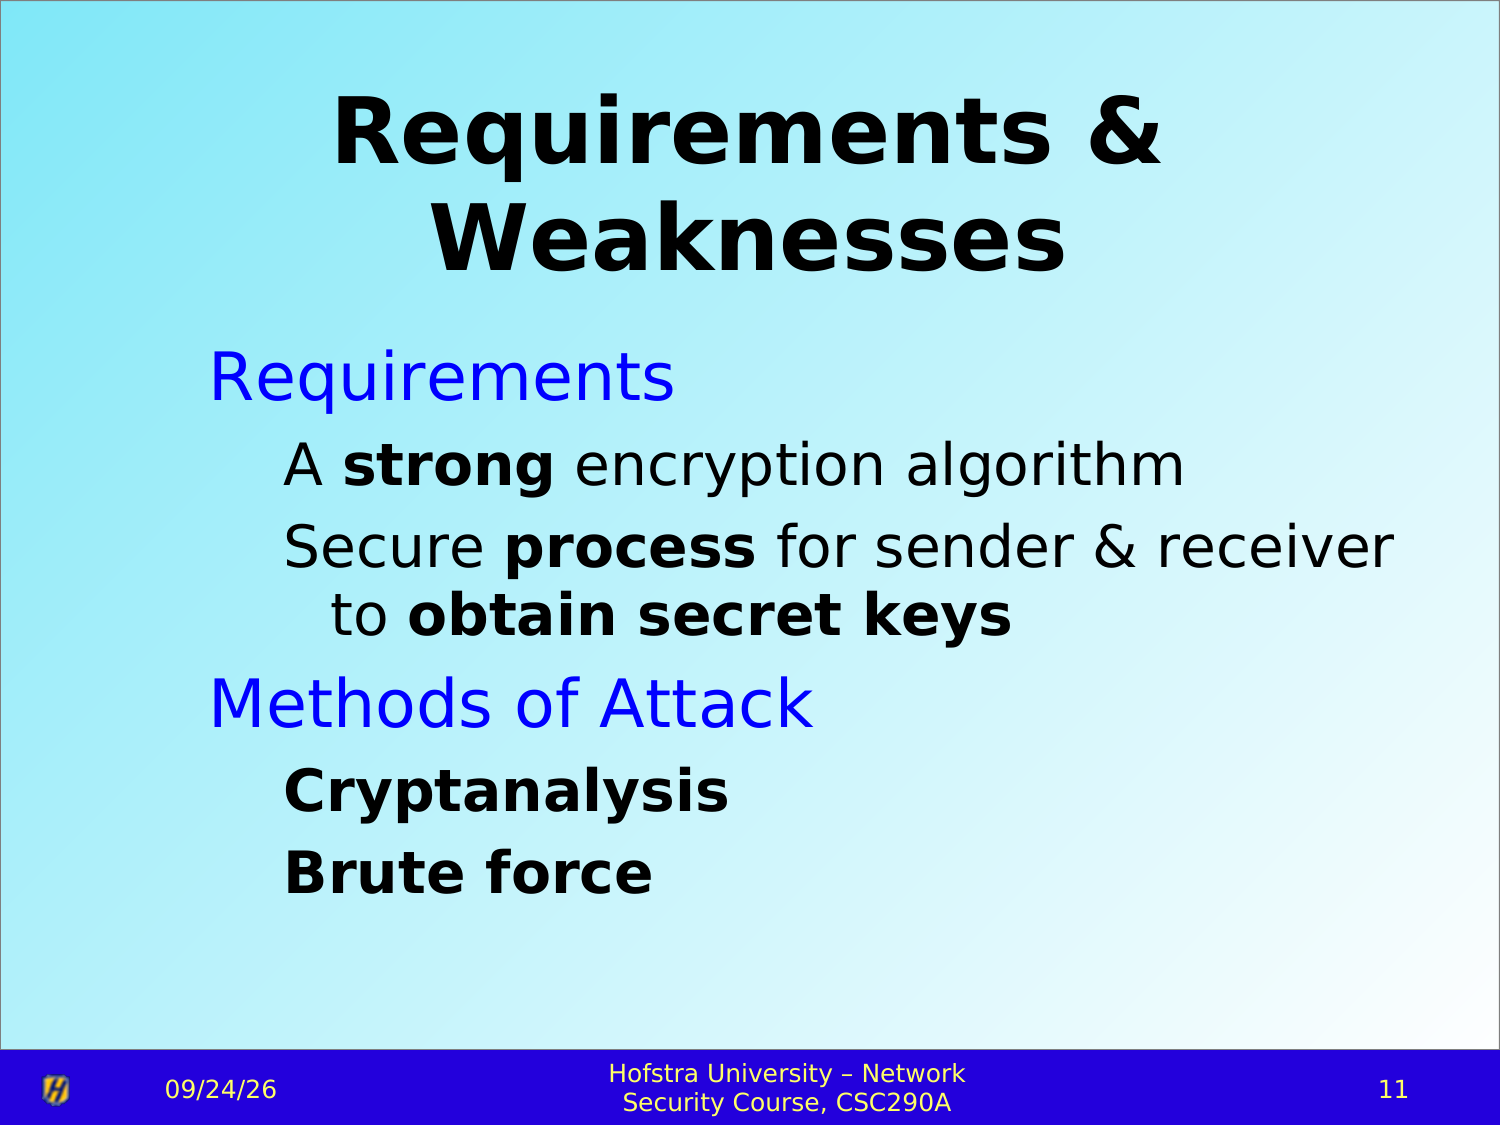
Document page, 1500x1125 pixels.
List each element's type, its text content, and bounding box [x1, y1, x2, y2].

title Requirements & Weaknesses [109, 70, 1388, 300]
picture [37, 1072, 76, 1110]
list Requirements A strong encryption algorithm Secure process for sender & receiver to obtain secret keys Methods of Attack Cryptanalysis Brute force [193, 331, 1469, 1010]
